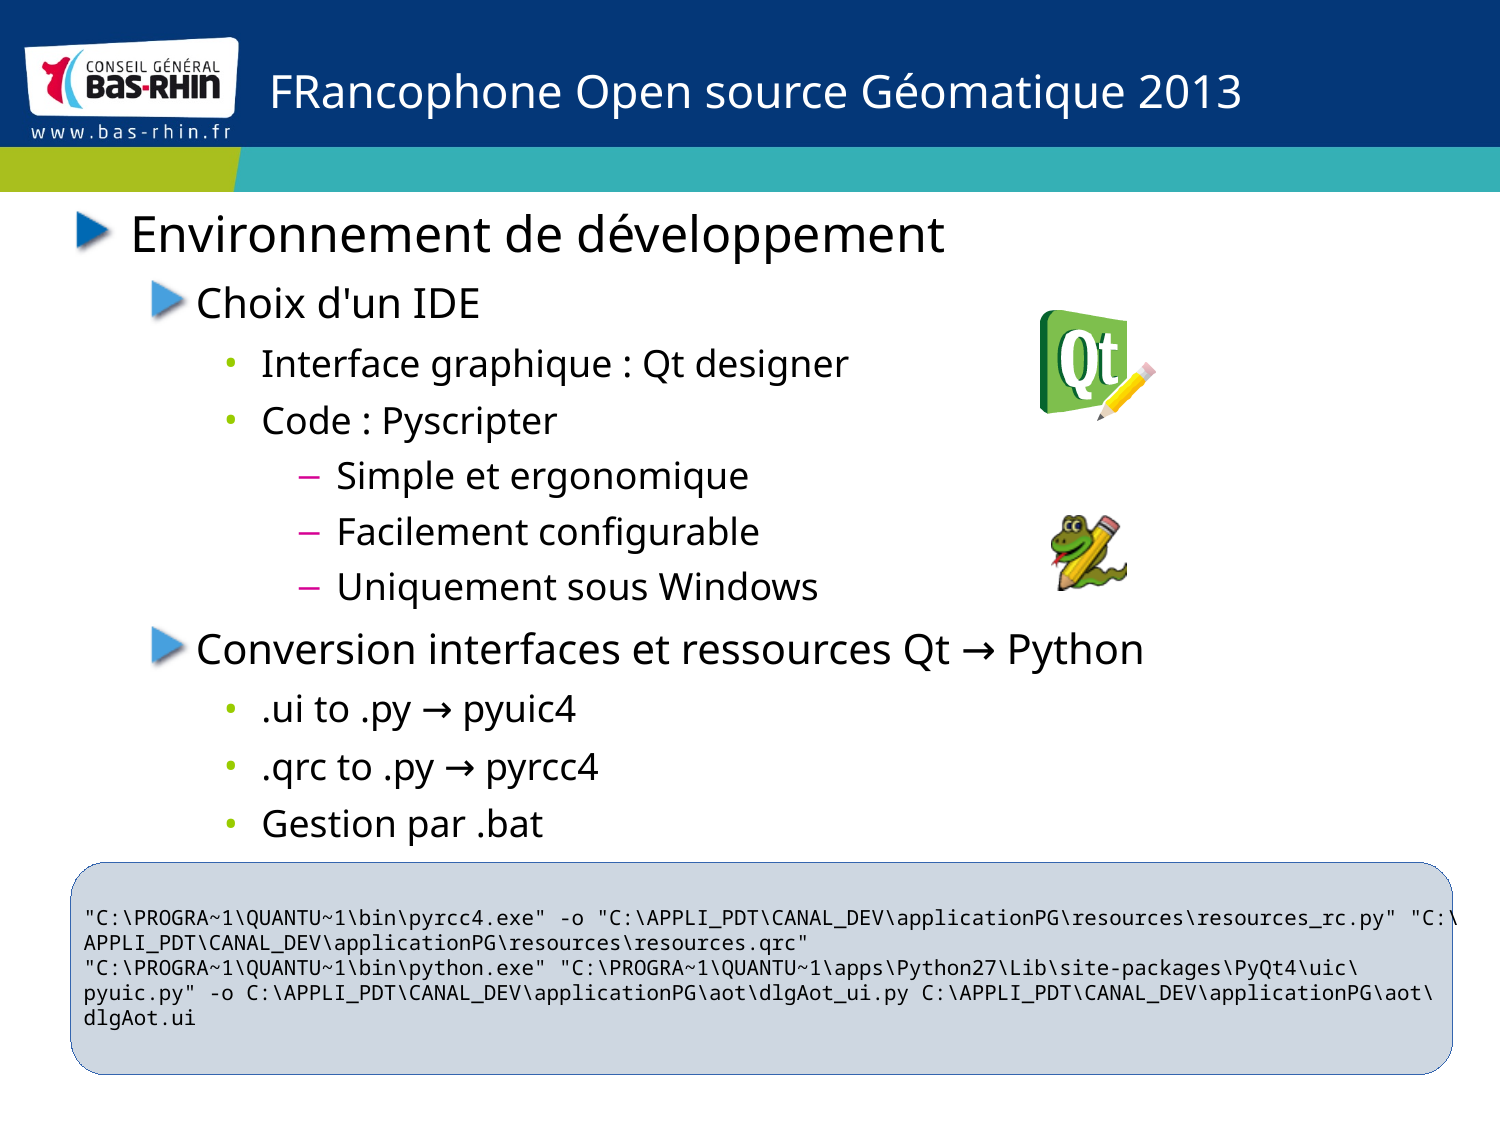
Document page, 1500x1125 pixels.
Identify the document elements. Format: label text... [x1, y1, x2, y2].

text_box [70, 1038, 1453, 1075]
title FRancophone Open source Géomatique 2013 [253, 30, 1471, 149]
text_box "C:\PROGRA~1\QUANTU~1\bin\pyrcc4.exe" -o "C:\APPLI_PDT\CANAL_DEV\applicationPG\resources\resources_rc.py" "C:\APPLI_PDT\CANAL_DEV\applicationPG\resources\resources.qrc" "C:\PROGRA~1\QUANTU~1\bin\python.exe" "C:\PROGRA~1\QUANTU~1\apps\Python27\Lib\site-packages\PyQt4\uic\pyuic.py" -o C:\APPLI_PDT\CANAL_DEV\applicationPG\aot\dlgAot_ui.py C:\APPLI_PDT\CANAL_DEV\applicationPG\aot\dlgAot.ui [12, 897, 1477, 1038]
text_box [70, 862, 1453, 897]
picture [0, 0, 1500, 192]
list Environnement de développement Choix d'un IDE Interface graphique : Qt designer Code : Pyscripter Simple et ergonomique Facilement configurable Uniquement sous Windows Conversion interfaces et ressources Qt → Python .ui to .py → pyuic4 .qrc to .py → pyrcc4 Gestion par .bat [59, 194, 1410, 853]
picture [1039, 307, 1158, 426]
picture [1051, 515, 1127, 591]
